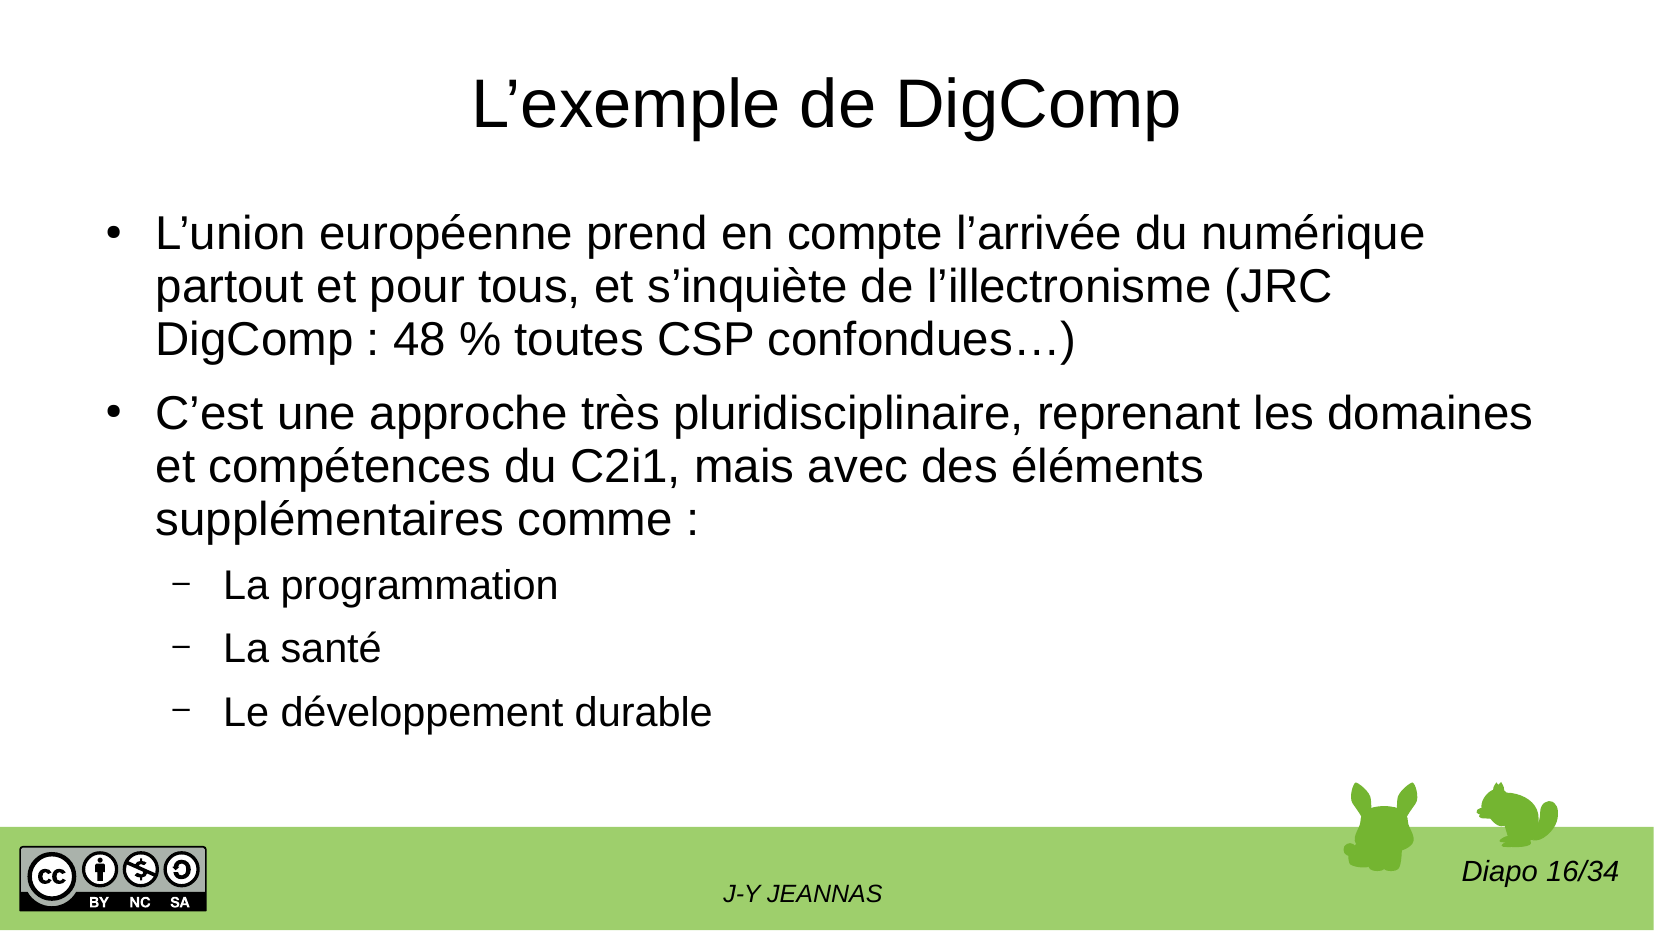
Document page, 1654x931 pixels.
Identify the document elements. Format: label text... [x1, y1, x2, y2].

title L’exemple de DigComp [88, 29, 1565, 178]
list L’union européenne prend en compte l’arrivée du numérique partout et pour tous, et s’inquiète de l’illectronisme (JRC DigComp : 48 % toutes CSP confondues…) C’est une approche très pluridisciplinaire, reprenant les domaines et compétences du C2i1, mais avec des éléments supplémentaires comme : La programmation La santé Le développement durable [88, 206, 1565, 739]
